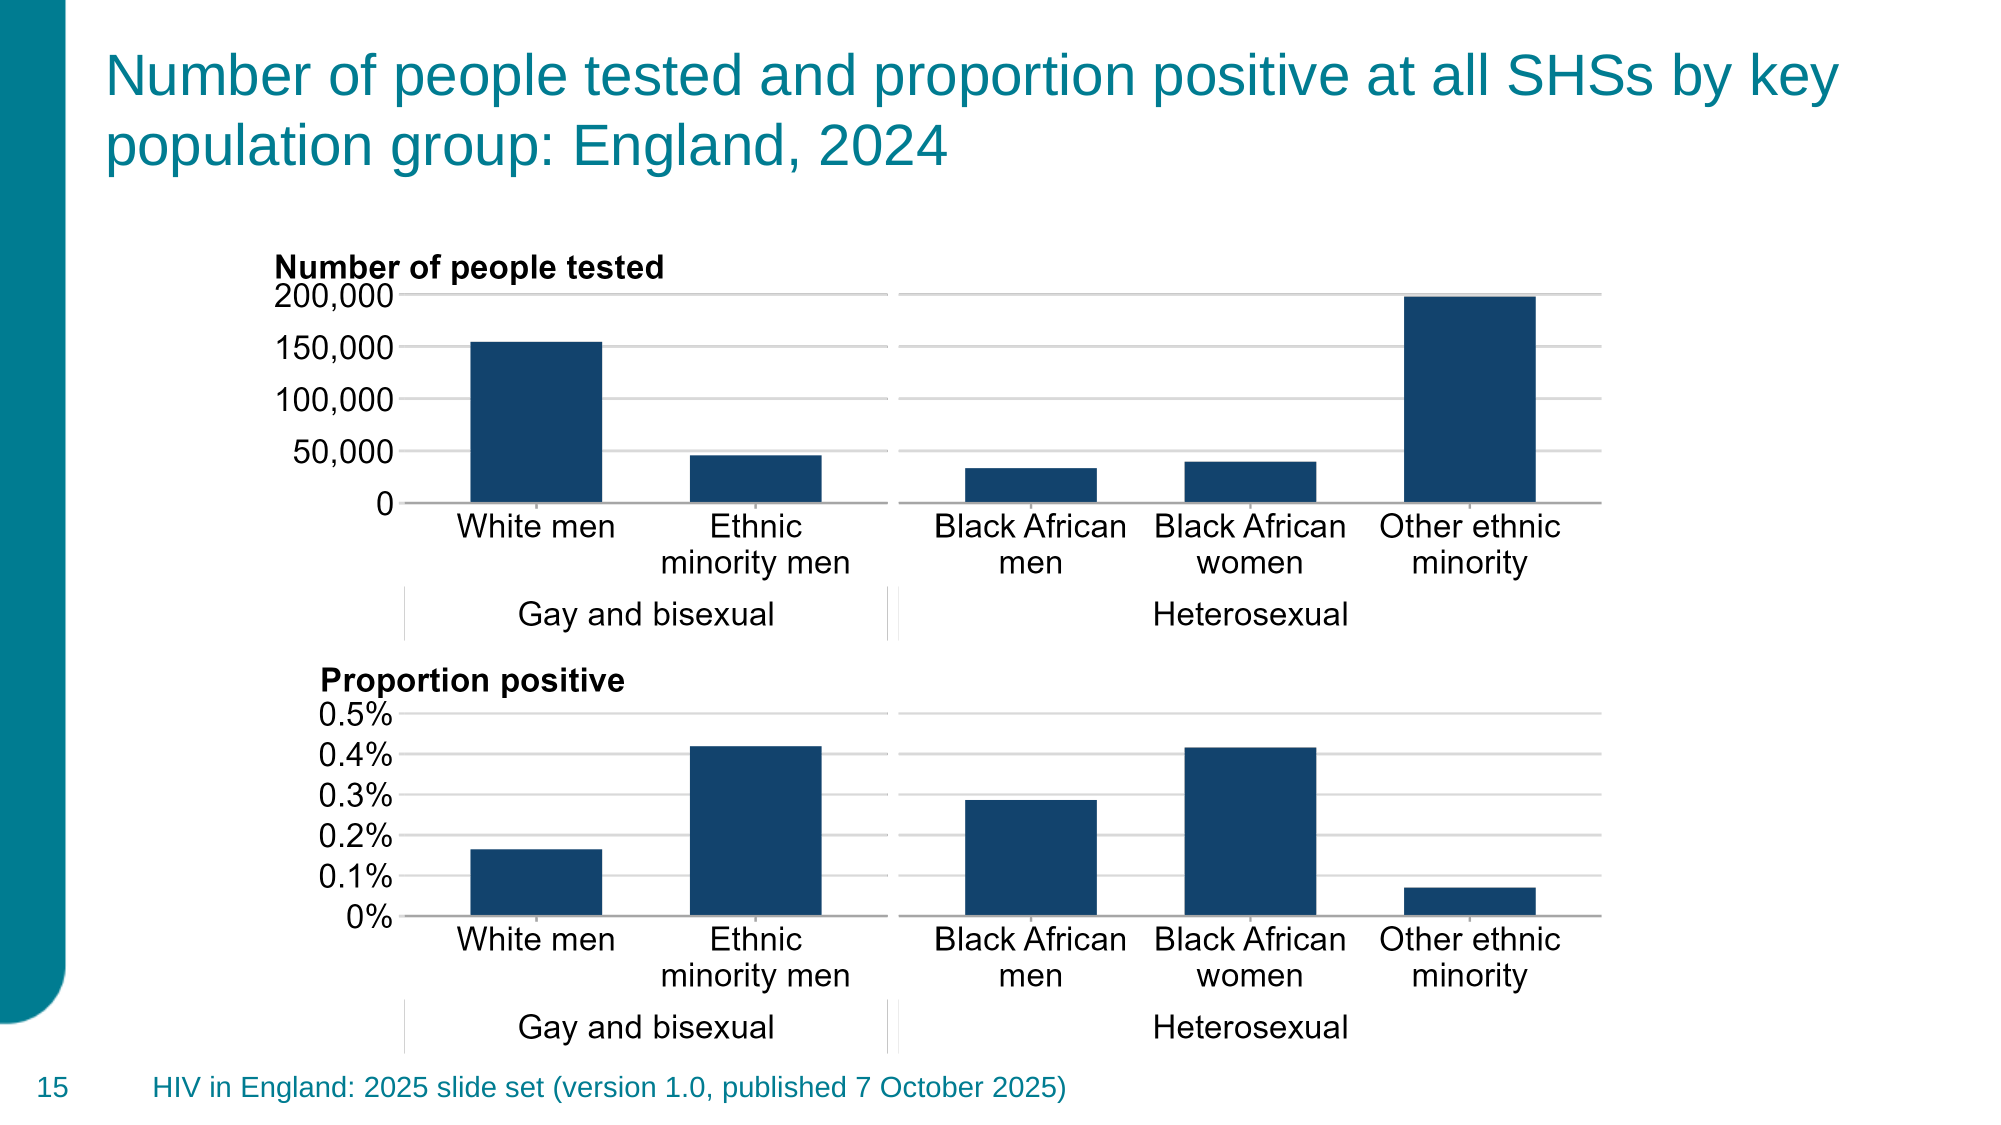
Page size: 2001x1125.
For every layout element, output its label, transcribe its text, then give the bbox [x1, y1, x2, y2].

text_box [21, 1056, 120, 1117]
picture [262, 239, 1613, 1056]
title Number of people tested and proportion positive at all SHSs by key population group: England, 2024 [90, 29, 1891, 255]
text_box HIV in England: 2025 slide set (version 1.0, published 7 October 2025) [137, 1056, 1780, 1116]
